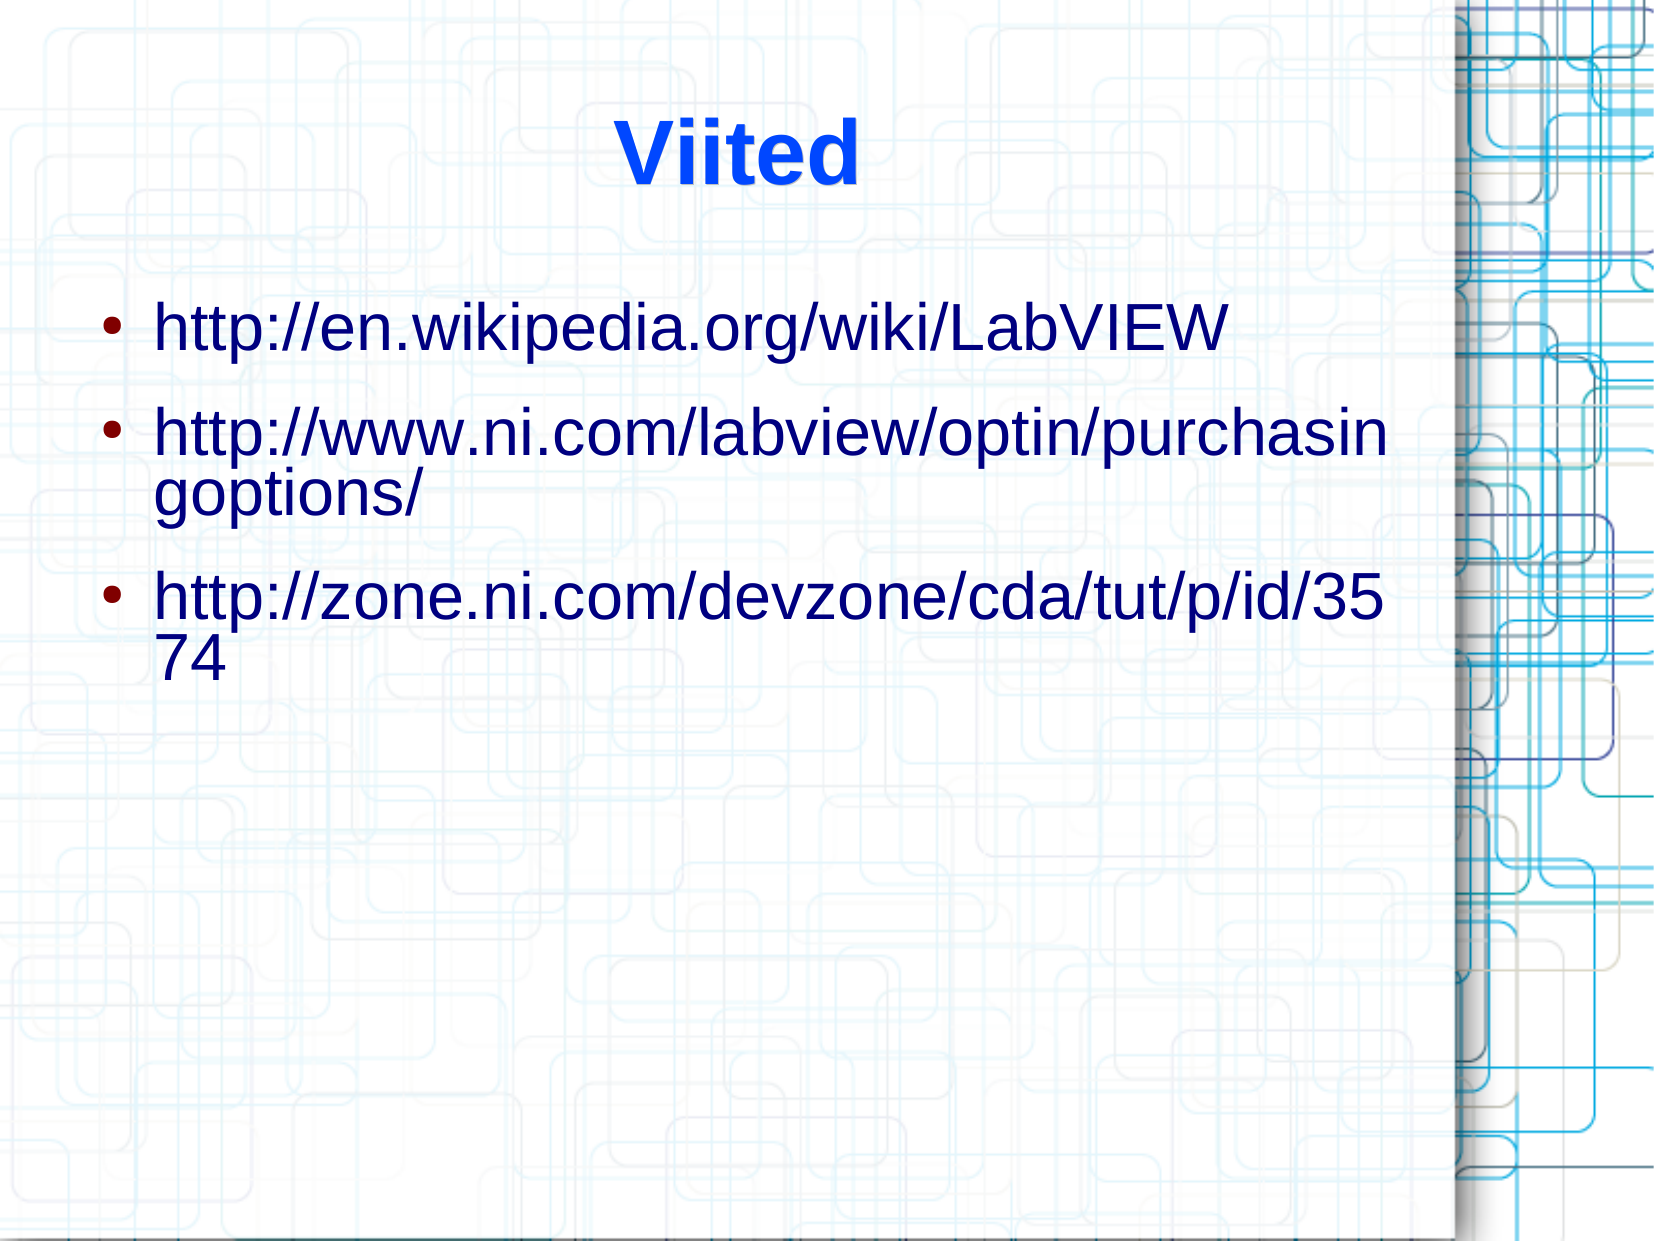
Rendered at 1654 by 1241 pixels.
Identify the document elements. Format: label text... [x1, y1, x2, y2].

picture [0, 0, 1654, 1241]
list http://en.wikipedia.org/wiki/LabVIEW http://www.ni.com/labview/optin/purchasingoptions/ http://zone.ni.com/devzone/cda/tut/p/id/3574 [82, 290, 1418, 1094]
title Viited [59, 56, 1418, 250]
